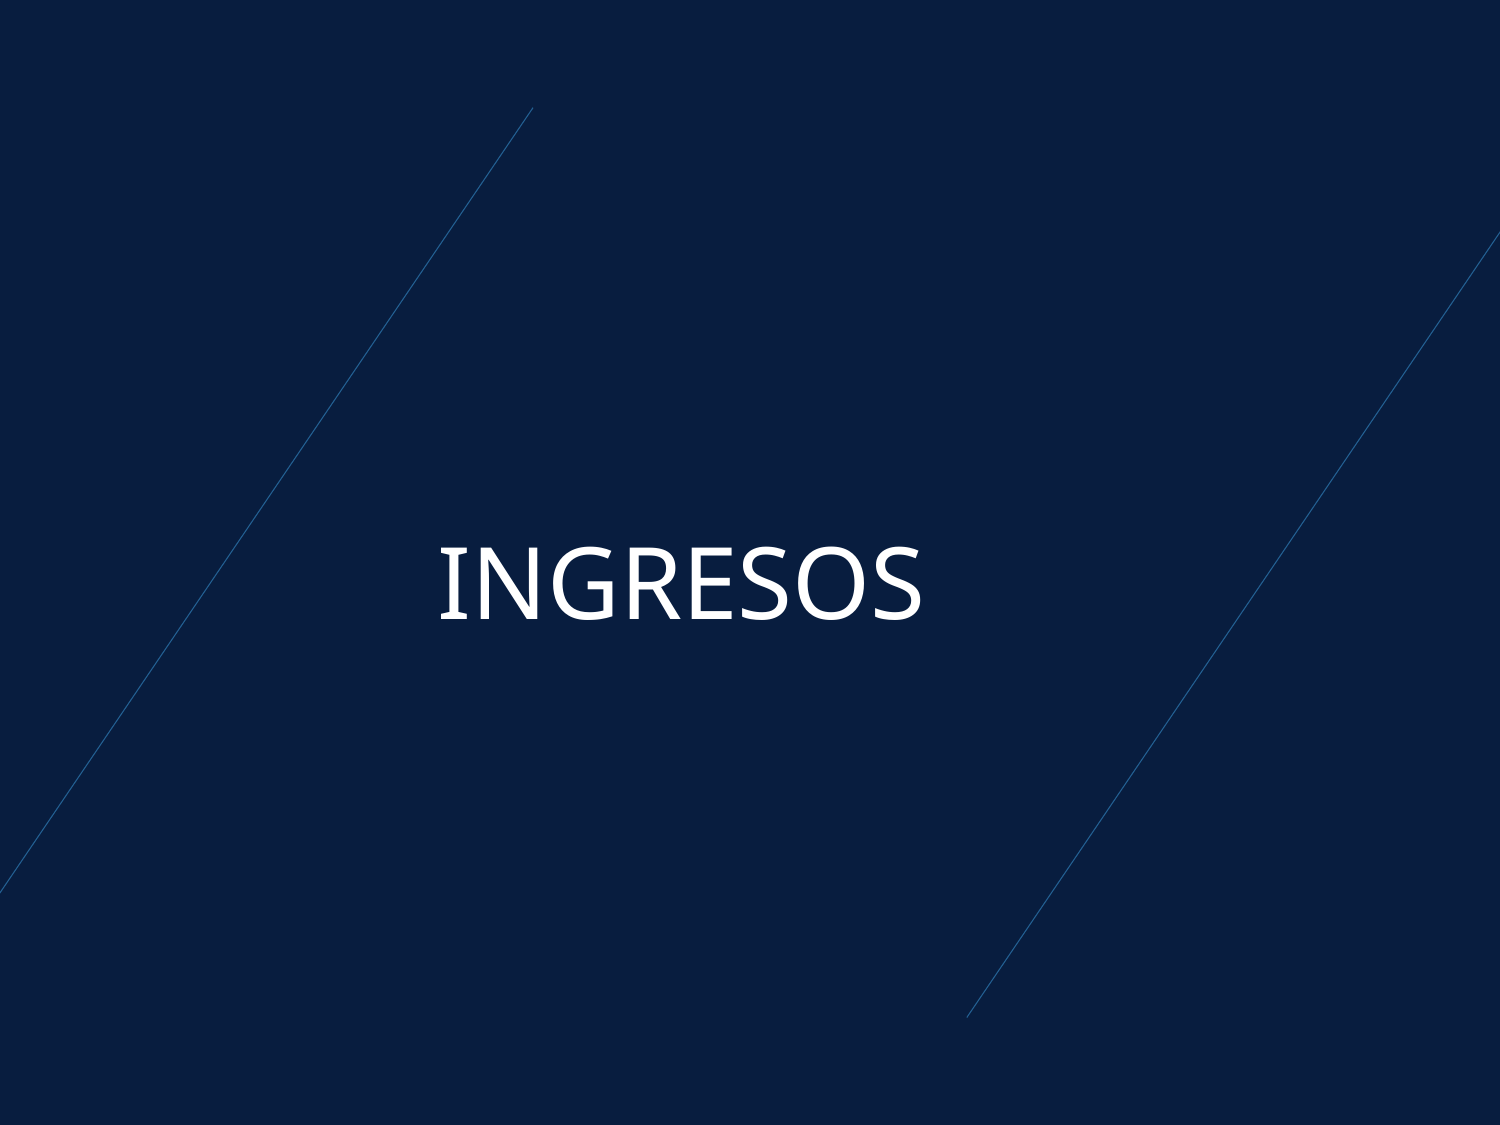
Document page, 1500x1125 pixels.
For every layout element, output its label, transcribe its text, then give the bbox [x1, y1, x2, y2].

list INGRESOS [70, 392, 1294, 650]
